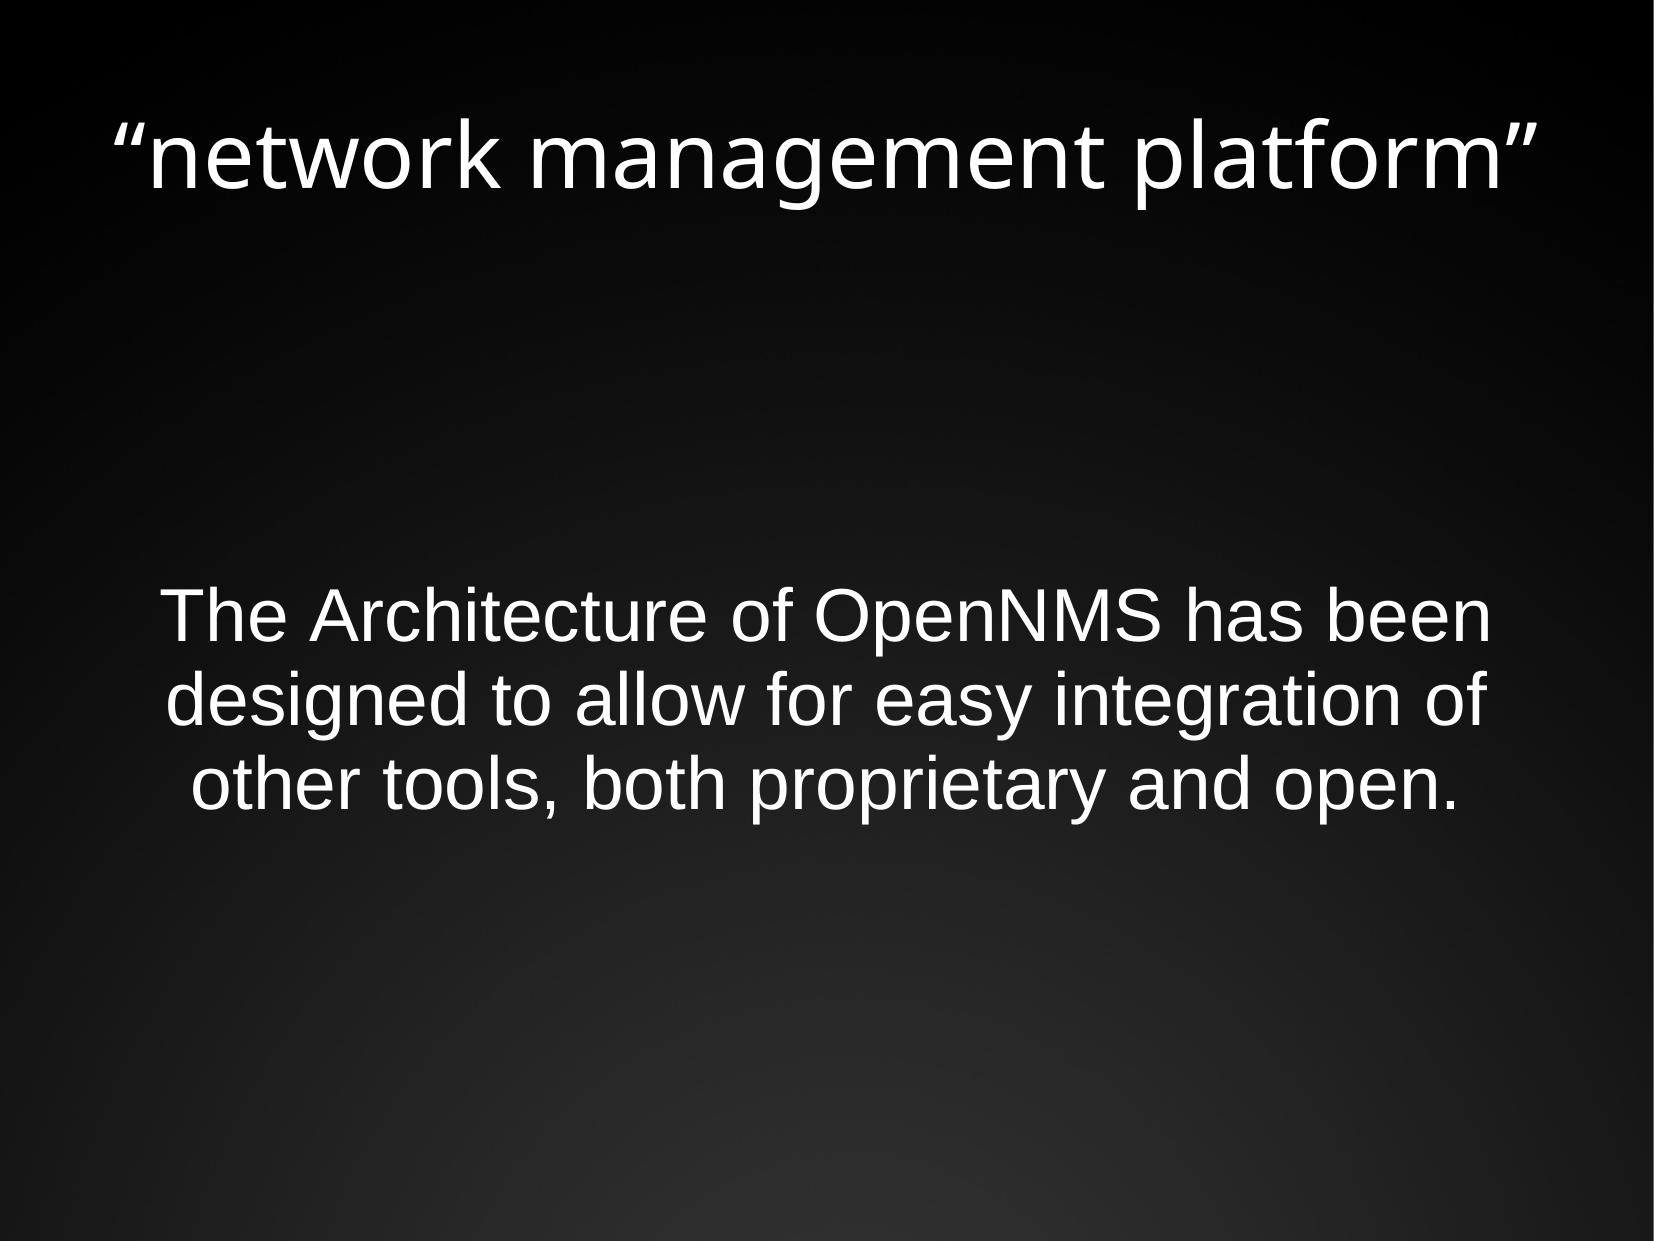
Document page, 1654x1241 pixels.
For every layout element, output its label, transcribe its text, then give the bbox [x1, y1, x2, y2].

subtitle The Architecture of OpenNMS has been designed to allow for easy integration of other tools, both proprietary and open. [82, 290, 1571, 1109]
picture [0, 0, 1654, 1241]
title “network management platform” [82, 49, 1571, 257]
